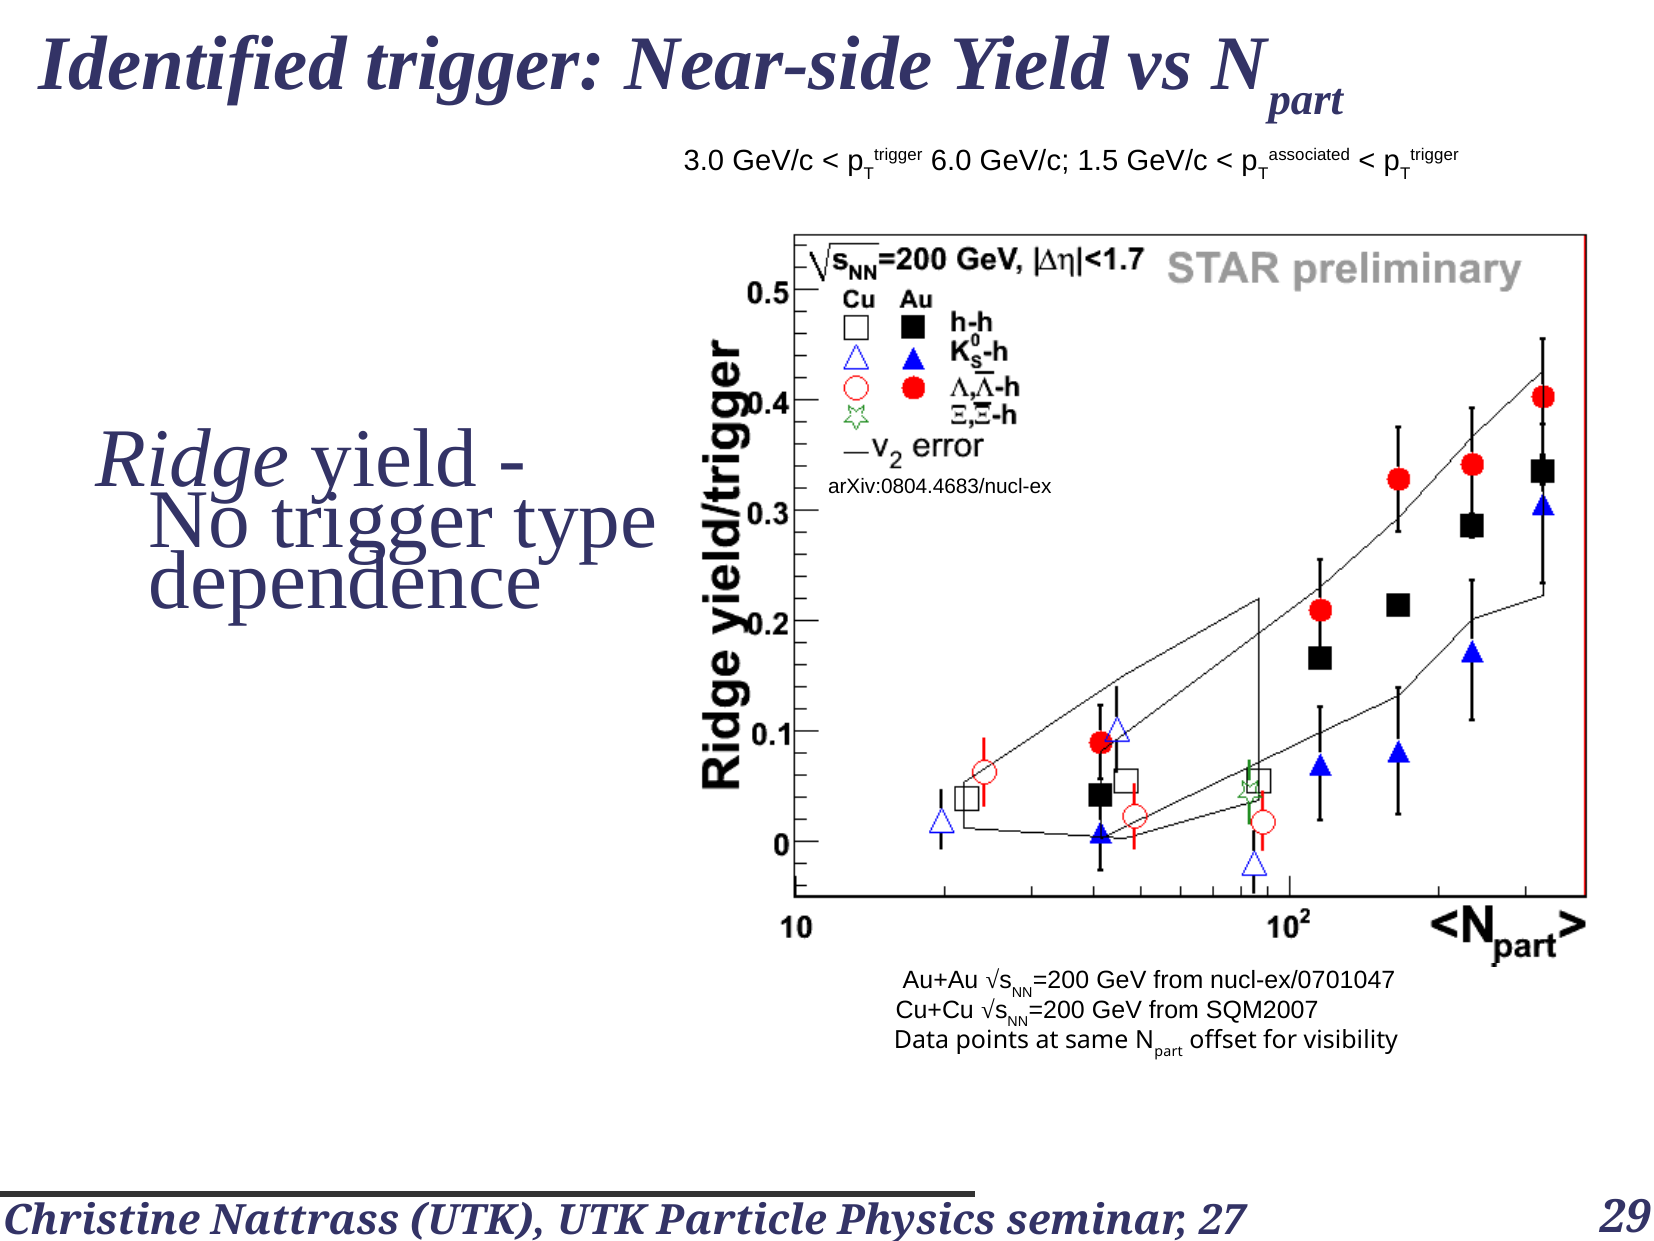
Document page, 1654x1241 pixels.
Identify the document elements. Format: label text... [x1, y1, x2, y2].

text_box Data points at same Npart offset for visibility [879, 1014, 1477, 1070]
text_box arXiv:0804.4683/nucl-ex [813, 469, 1067, 508]
text_box 3.0 GeV/c < pTtrigger 6.0 GeV/c; 1.5 GeV/c < pTassociated < pTtrigger [668, 136, 1654, 196]
list Ridge yield - No trigger type dependence [77, 438, 676, 750]
text_box Au+Au √sNN=200 GeV from nucl-ex/0701047 Cu+Cu √sNN=200 GeV from SQM2007 [880, 958, 1601, 1018]
text_box [668, 196, 1648, 993]
picture [692, 224, 1596, 968]
title Identified trigger: Near-side Yield vs Npart [0, 0, 1524, 151]
